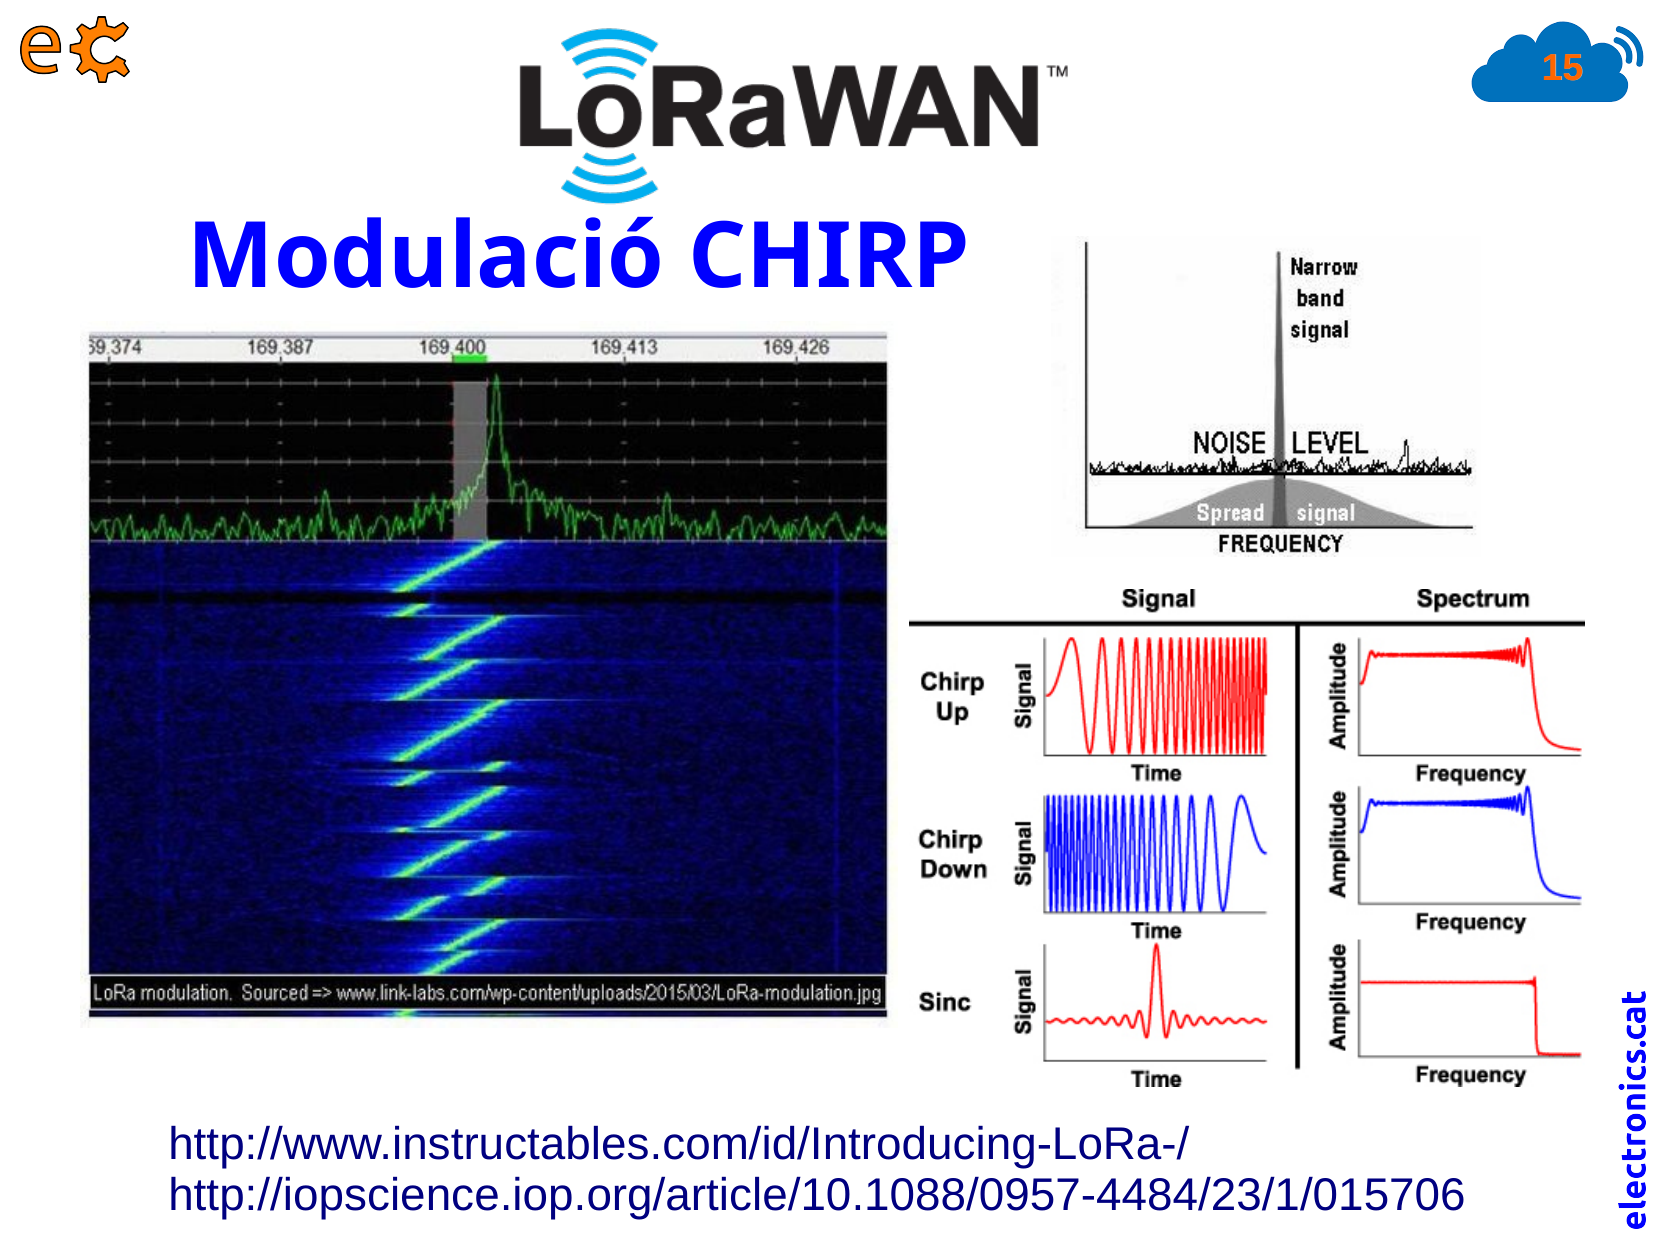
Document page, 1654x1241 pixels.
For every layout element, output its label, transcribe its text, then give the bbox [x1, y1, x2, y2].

picture [1051, 236, 1481, 557]
picture [405, 0, 1146, 200]
picture [1464, 16, 1650, 106]
text_box http://www.instructables.com/id/Introducing-LoRa-/ http://iopscience.iop.org/article/10.1088/0957-4484/23/1/015706 [153, 1110, 1654, 1241]
picture [20, 16, 130, 83]
text_box Modulació CHIRP [0, 200, 1241, 304]
picture [1618, 991, 1646, 1110]
text_box <número> [1526, 38, 1654, 109]
picture [80, 321, 898, 1028]
picture [909, 589, 1585, 1087]
